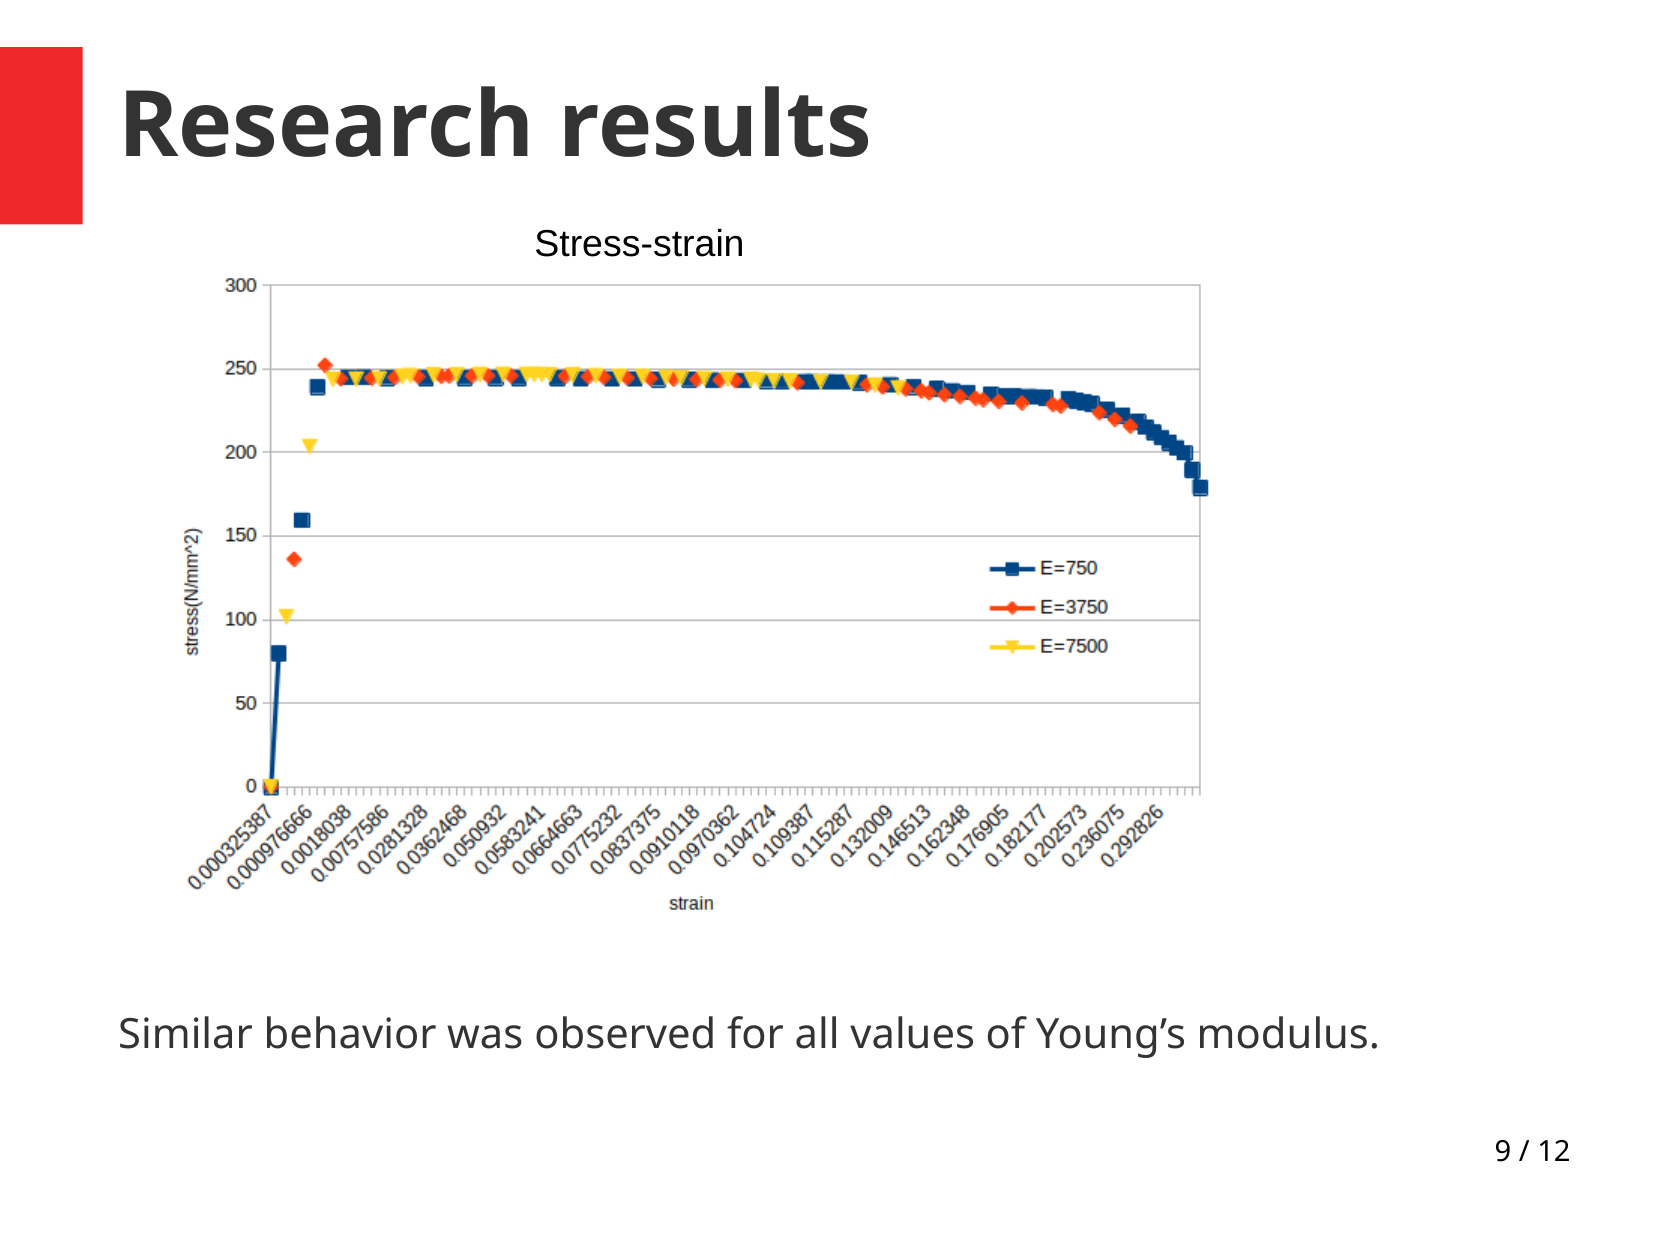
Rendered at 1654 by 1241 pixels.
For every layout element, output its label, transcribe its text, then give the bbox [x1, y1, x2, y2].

picture [162, 271, 1300, 919]
list Similar behavior was observed for all values of Young’s modulus. [47, 1003, 1607, 1205]
title Research results [118, 17, 1571, 225]
text_box Stress-strain [519, 214, 1241, 272]
